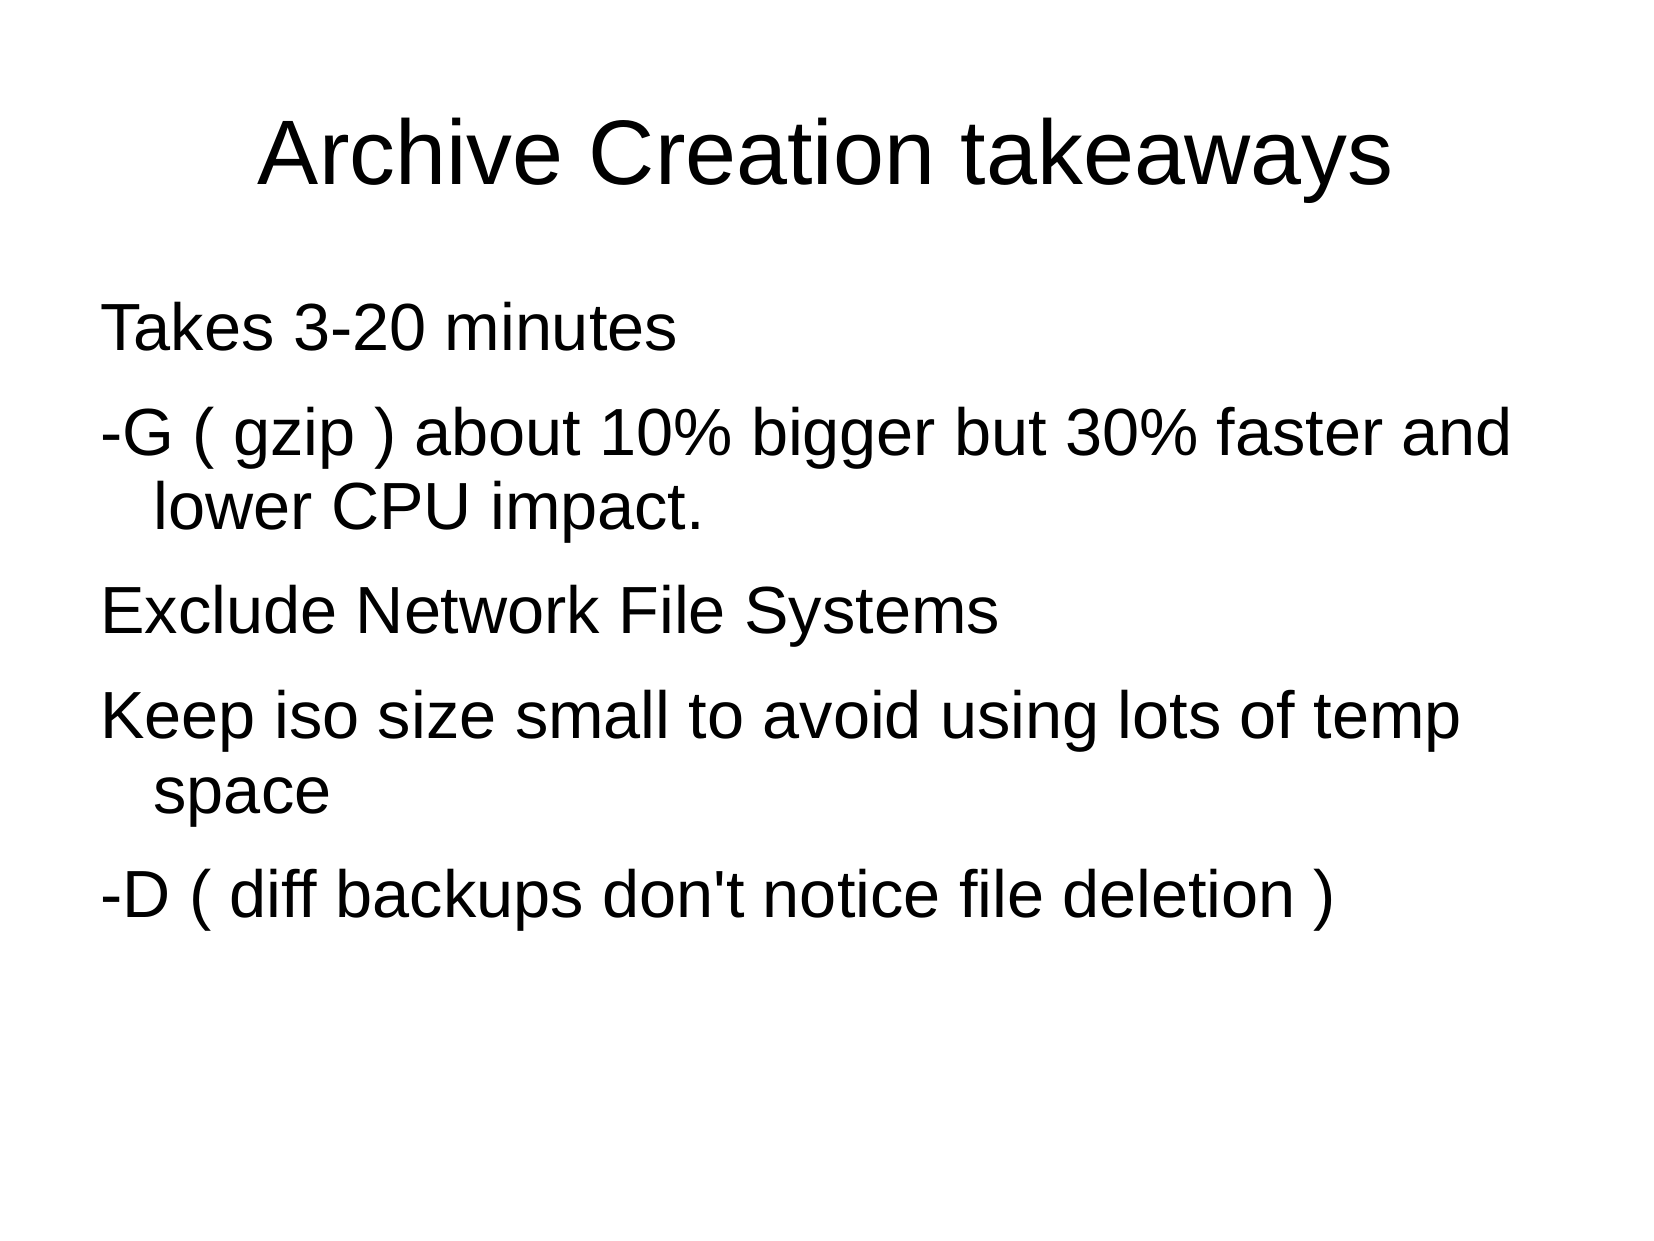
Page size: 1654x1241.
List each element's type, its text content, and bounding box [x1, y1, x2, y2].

title Archive Creation takeaways [82, 49, 1571, 257]
list Takes 3-20 minutes -G ( gzip ) about 10% bigger but 30% faster and lower CPU impact. Exclude Network File Systems Keep iso size small to avoid using lots of temp space -D ( diff backups don't notice file deletion ) [82, 290, 1571, 1094]
